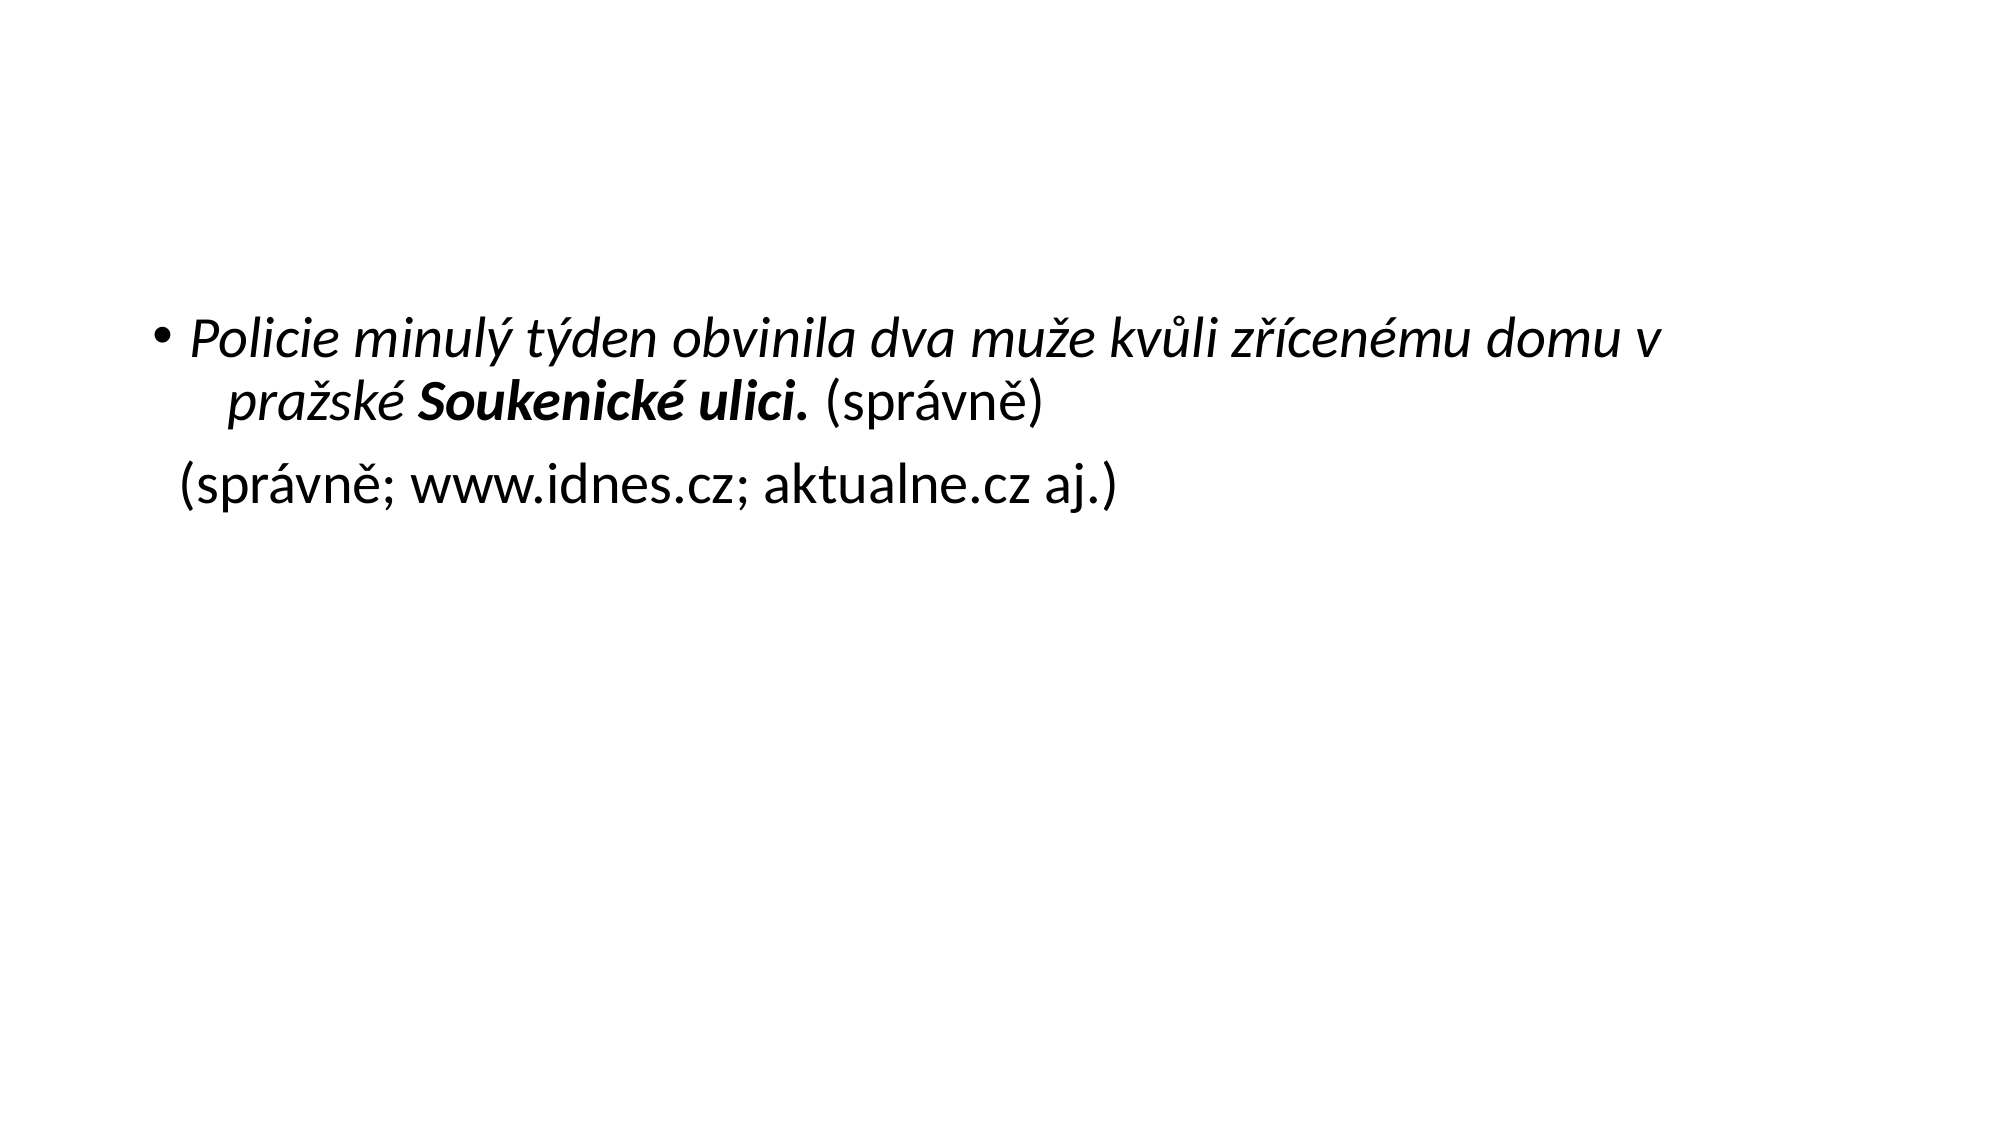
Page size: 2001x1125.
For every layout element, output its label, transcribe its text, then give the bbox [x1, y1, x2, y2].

list Policie minulý týden obvinila dva muže kvůli zřícenému domu v pražské Soukenické ulici. (správně) (správně; www.idnes.cz; aktualne.cz aj.) [137, 299, 1863, 1014]
